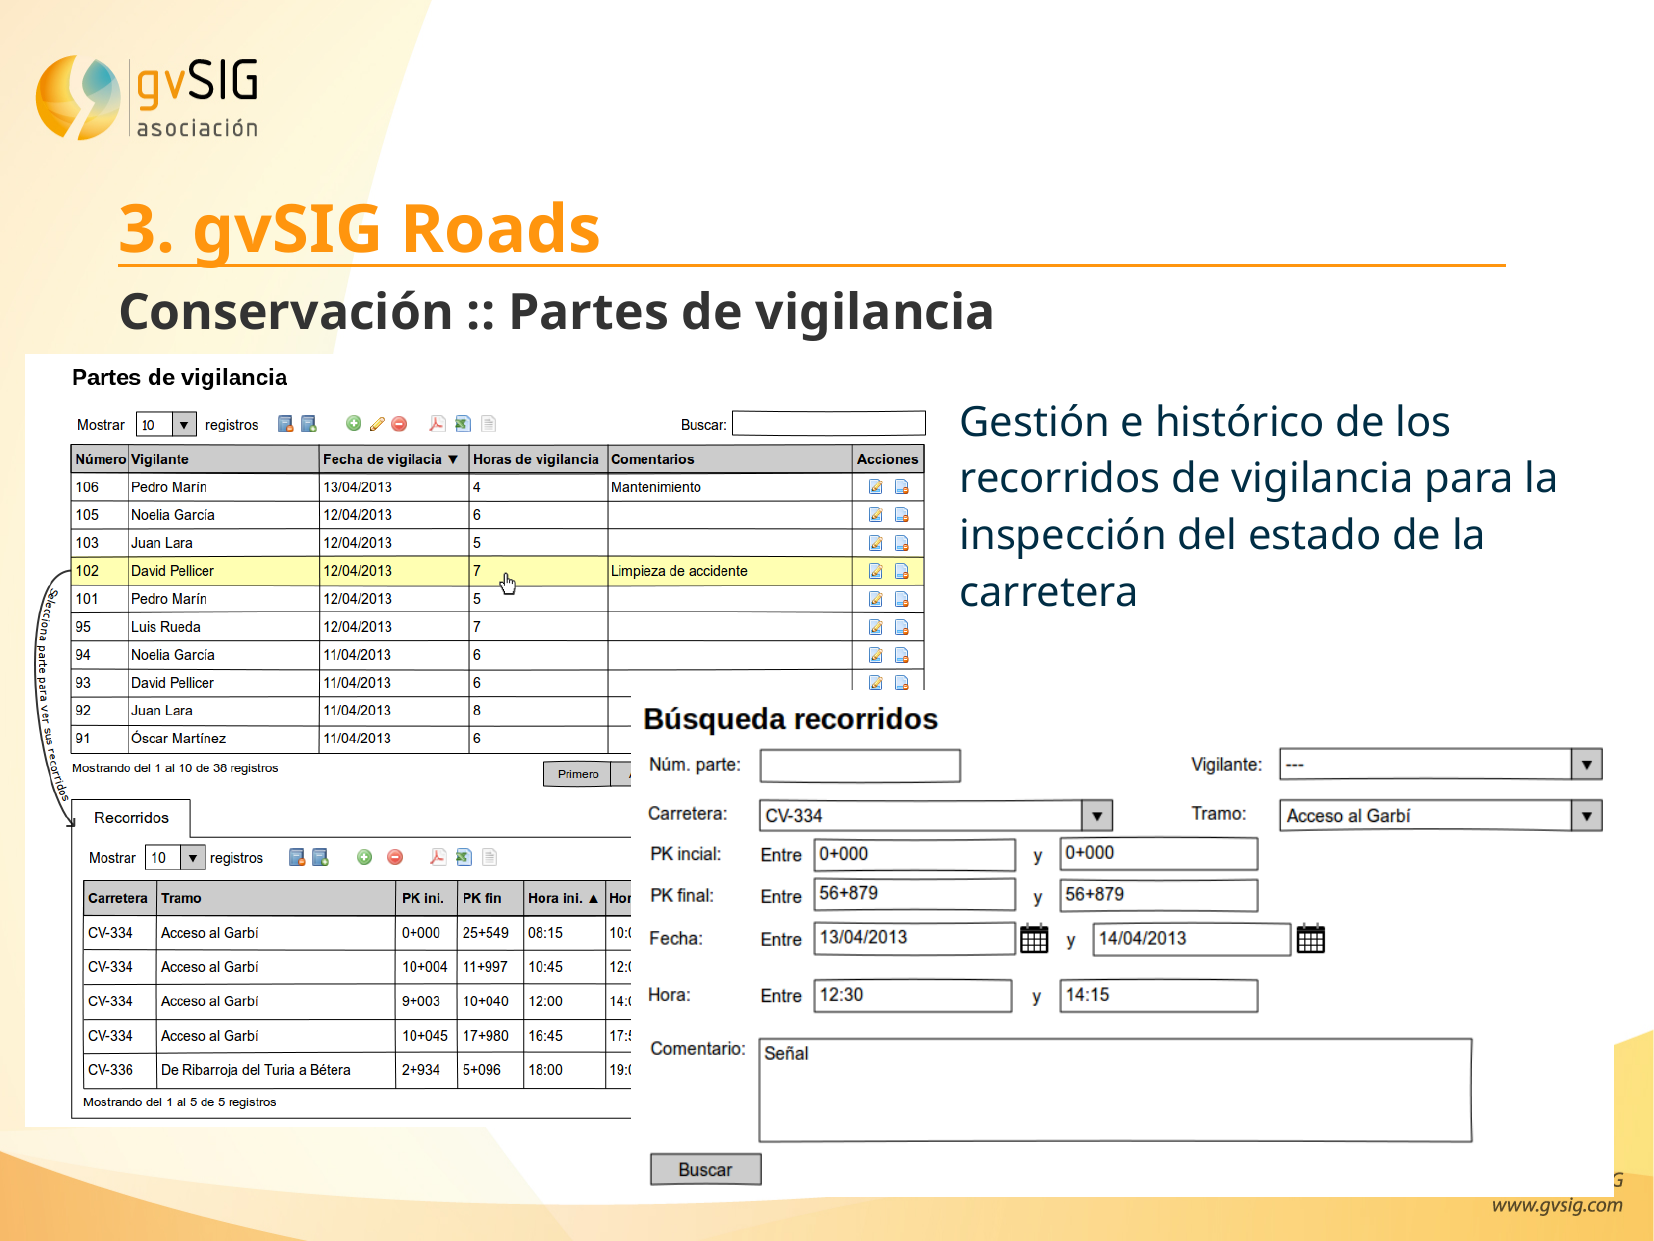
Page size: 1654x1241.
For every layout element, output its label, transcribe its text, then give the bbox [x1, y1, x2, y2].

title 3. gvSIG Roads [118, 177, 1607, 276]
text_box Gestión e histórico de los recorridos de vigilancia para la inspección del estado de la carretera [955, 383, 1595, 690]
picture [0, 0, 1654, 1241]
title Conservación :: Partes de vigilancia [118, 276, 1607, 414]
